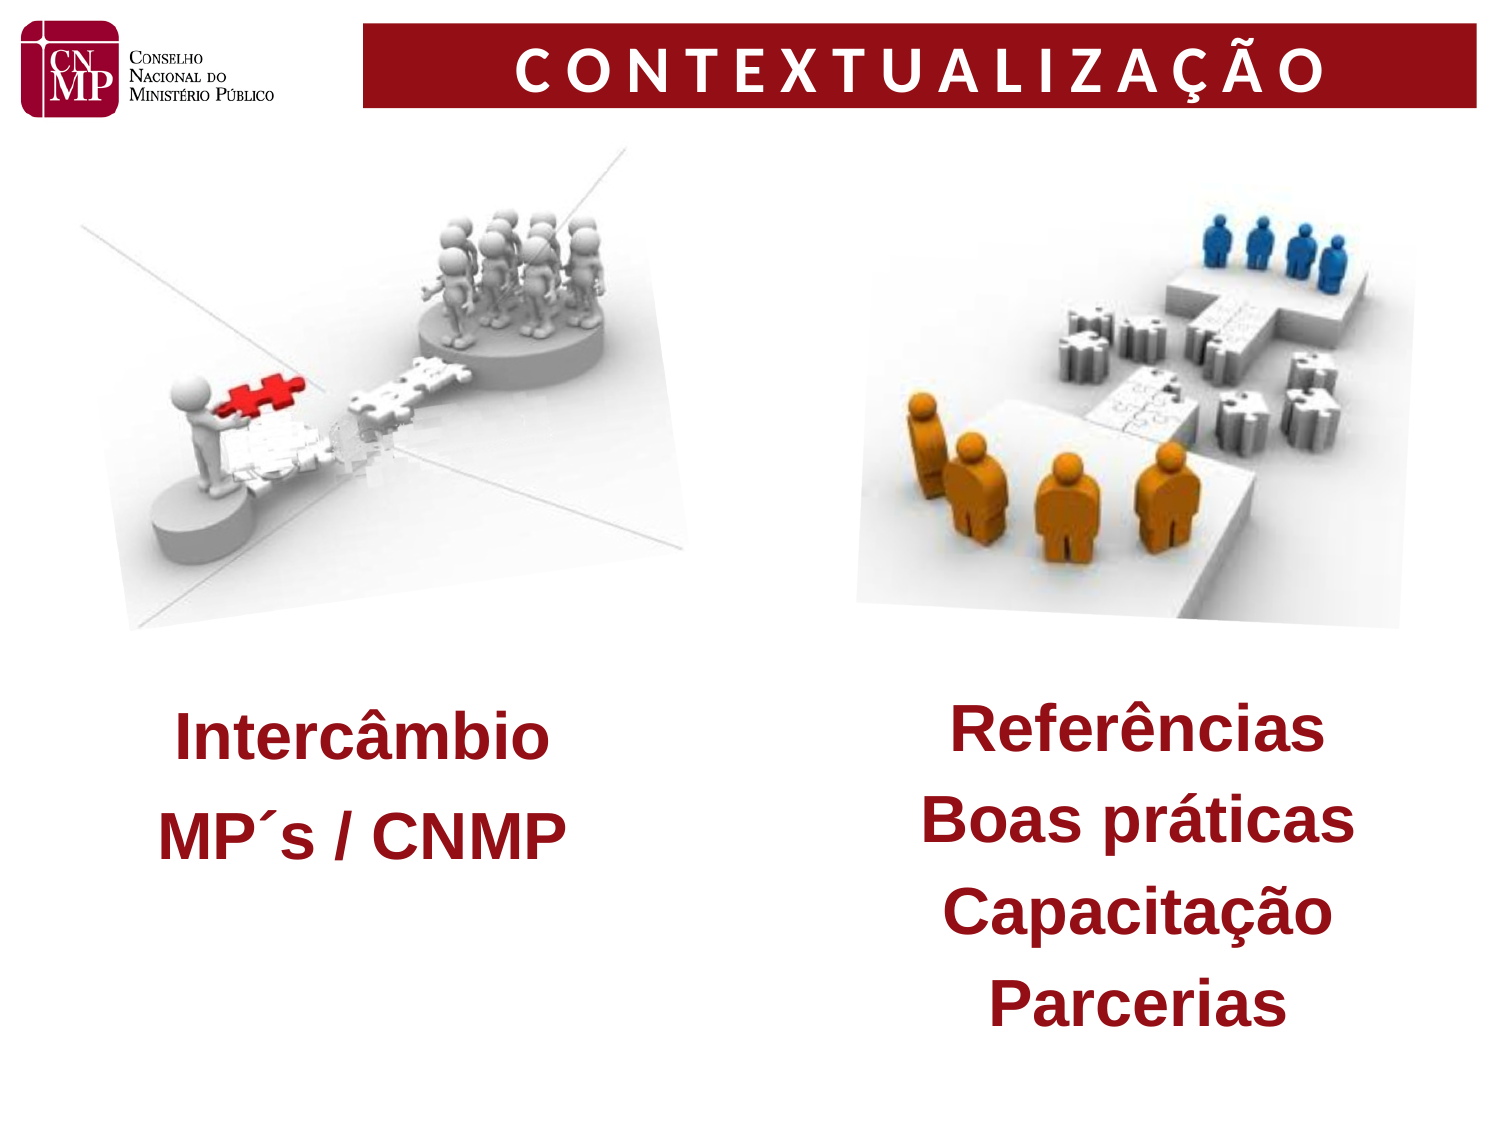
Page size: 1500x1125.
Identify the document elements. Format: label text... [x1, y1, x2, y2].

text_box Referências Boas práticas Capacitação Parcerias [868, 665, 1409, 1048]
text_box Intercâmbio MP´s / CNMP [93, 665, 633, 881]
picture [70, 138, 690, 631]
picture [4, 12, 284, 127]
text_box C O N T E X T U A L I Z A Ç Ã O [363, 23, 1477, 109]
picture [855, 166, 1420, 629]
